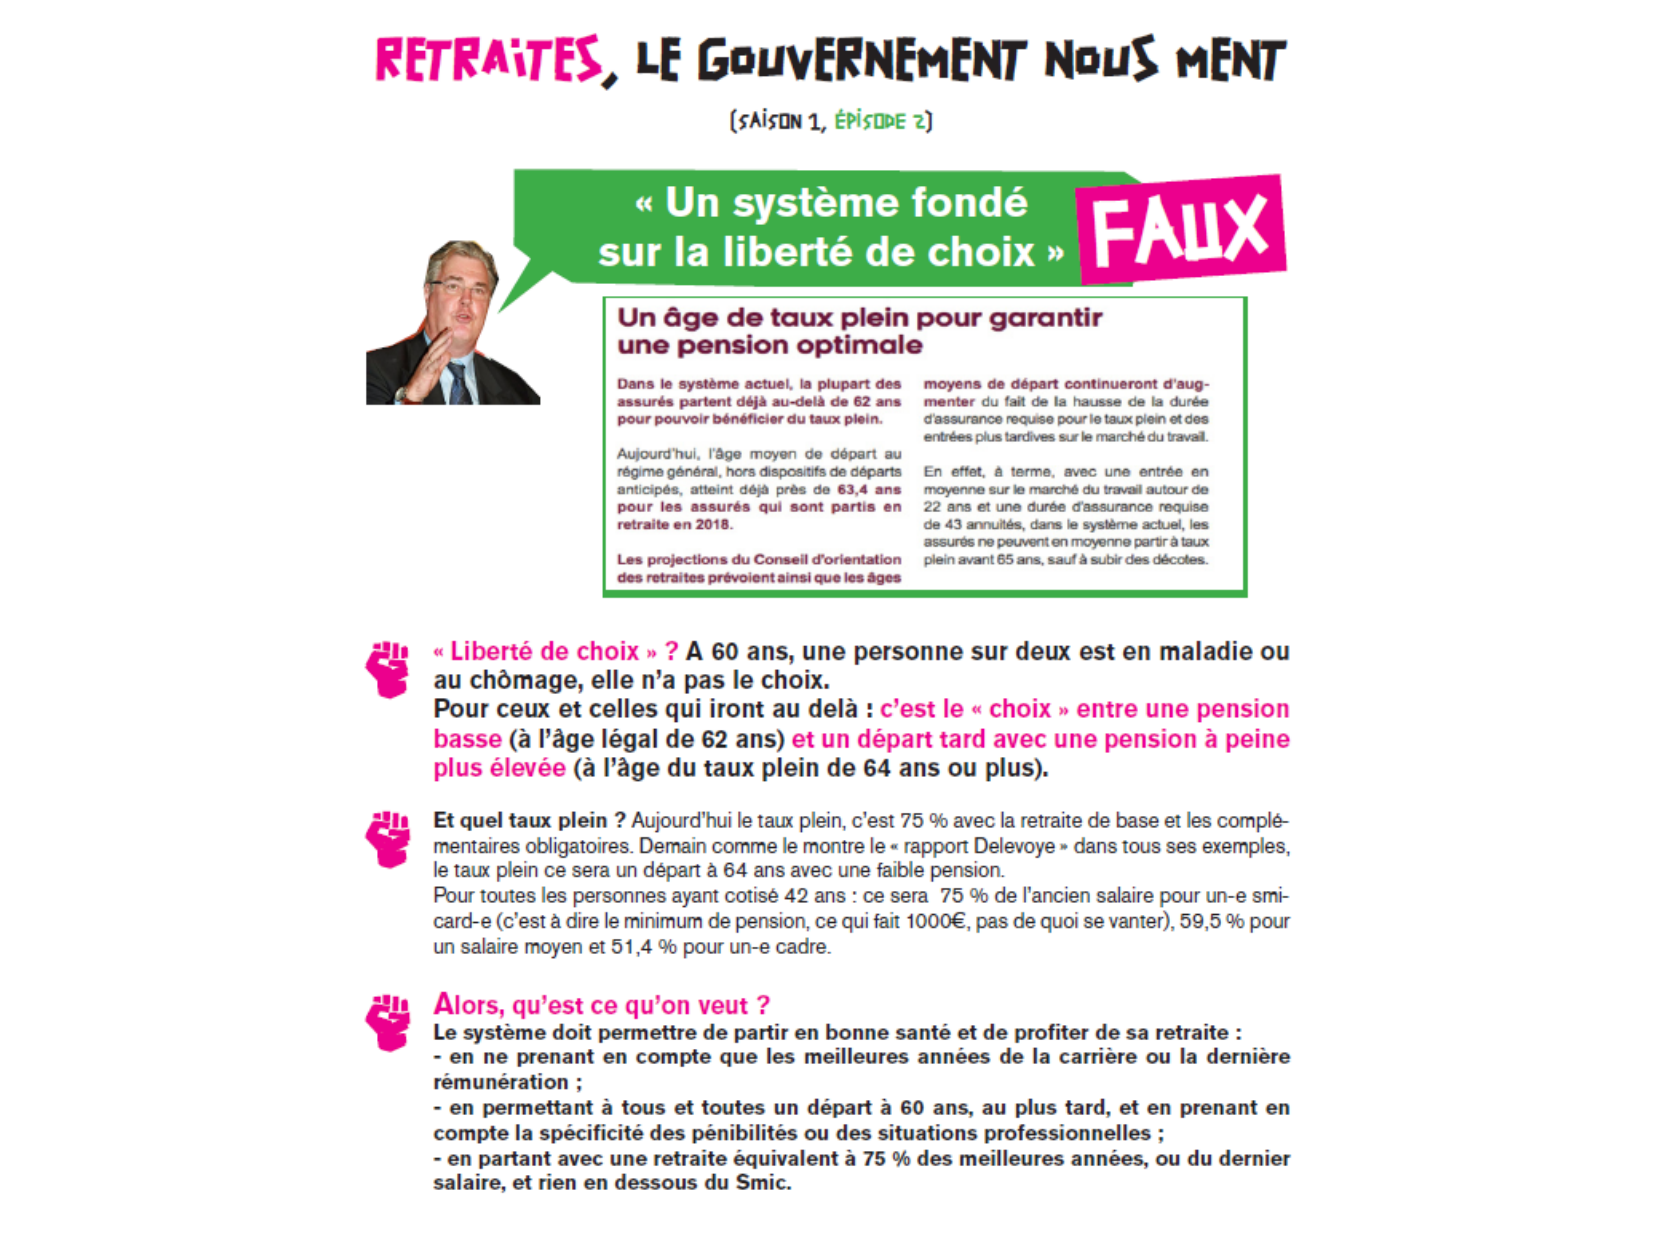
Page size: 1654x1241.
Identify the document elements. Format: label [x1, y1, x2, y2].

picture [333, 0, 1336, 1241]
